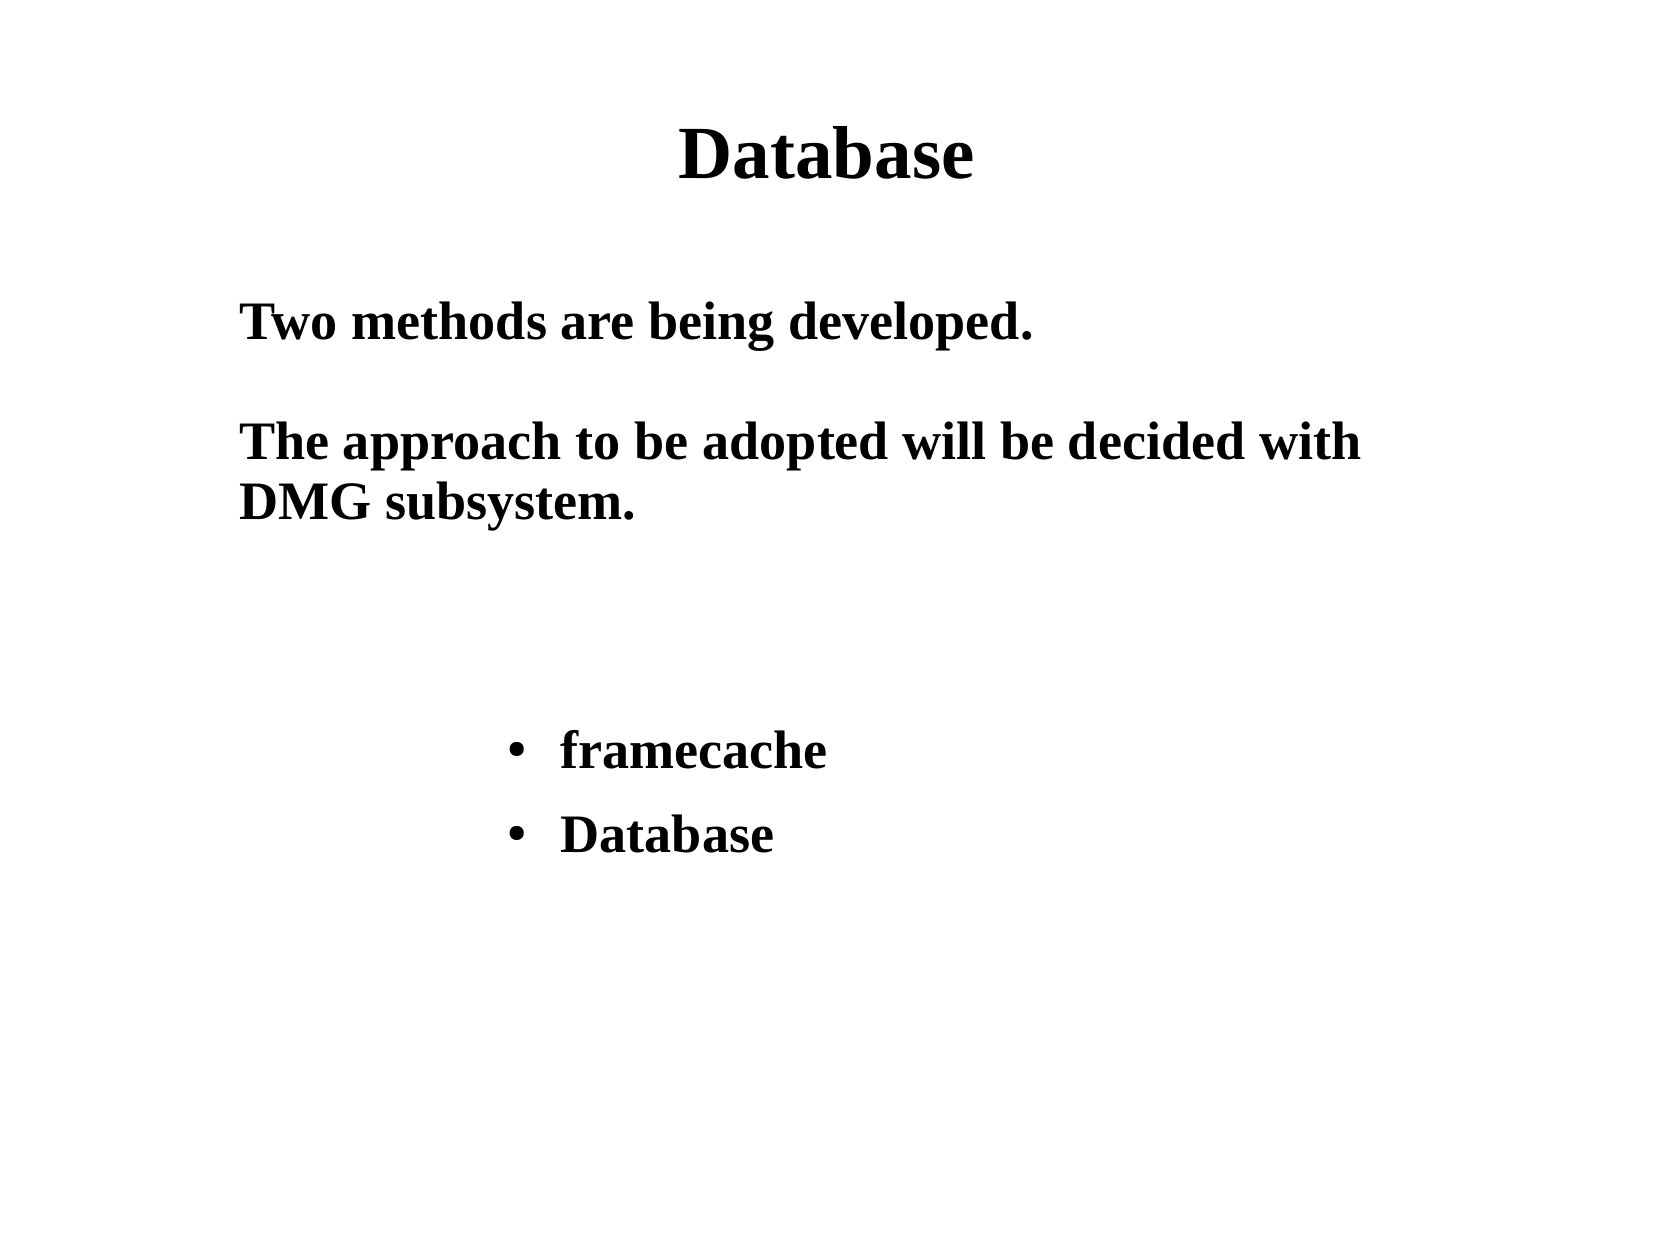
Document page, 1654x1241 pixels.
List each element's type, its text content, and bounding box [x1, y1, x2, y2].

text_box Two methods are being developed. The approach to be adopted will be decided with DMG subsystem. [224, 284, 1418, 606]
list framecache Database [489, 720, 1182, 894]
title Database [82, 49, 1571, 257]
